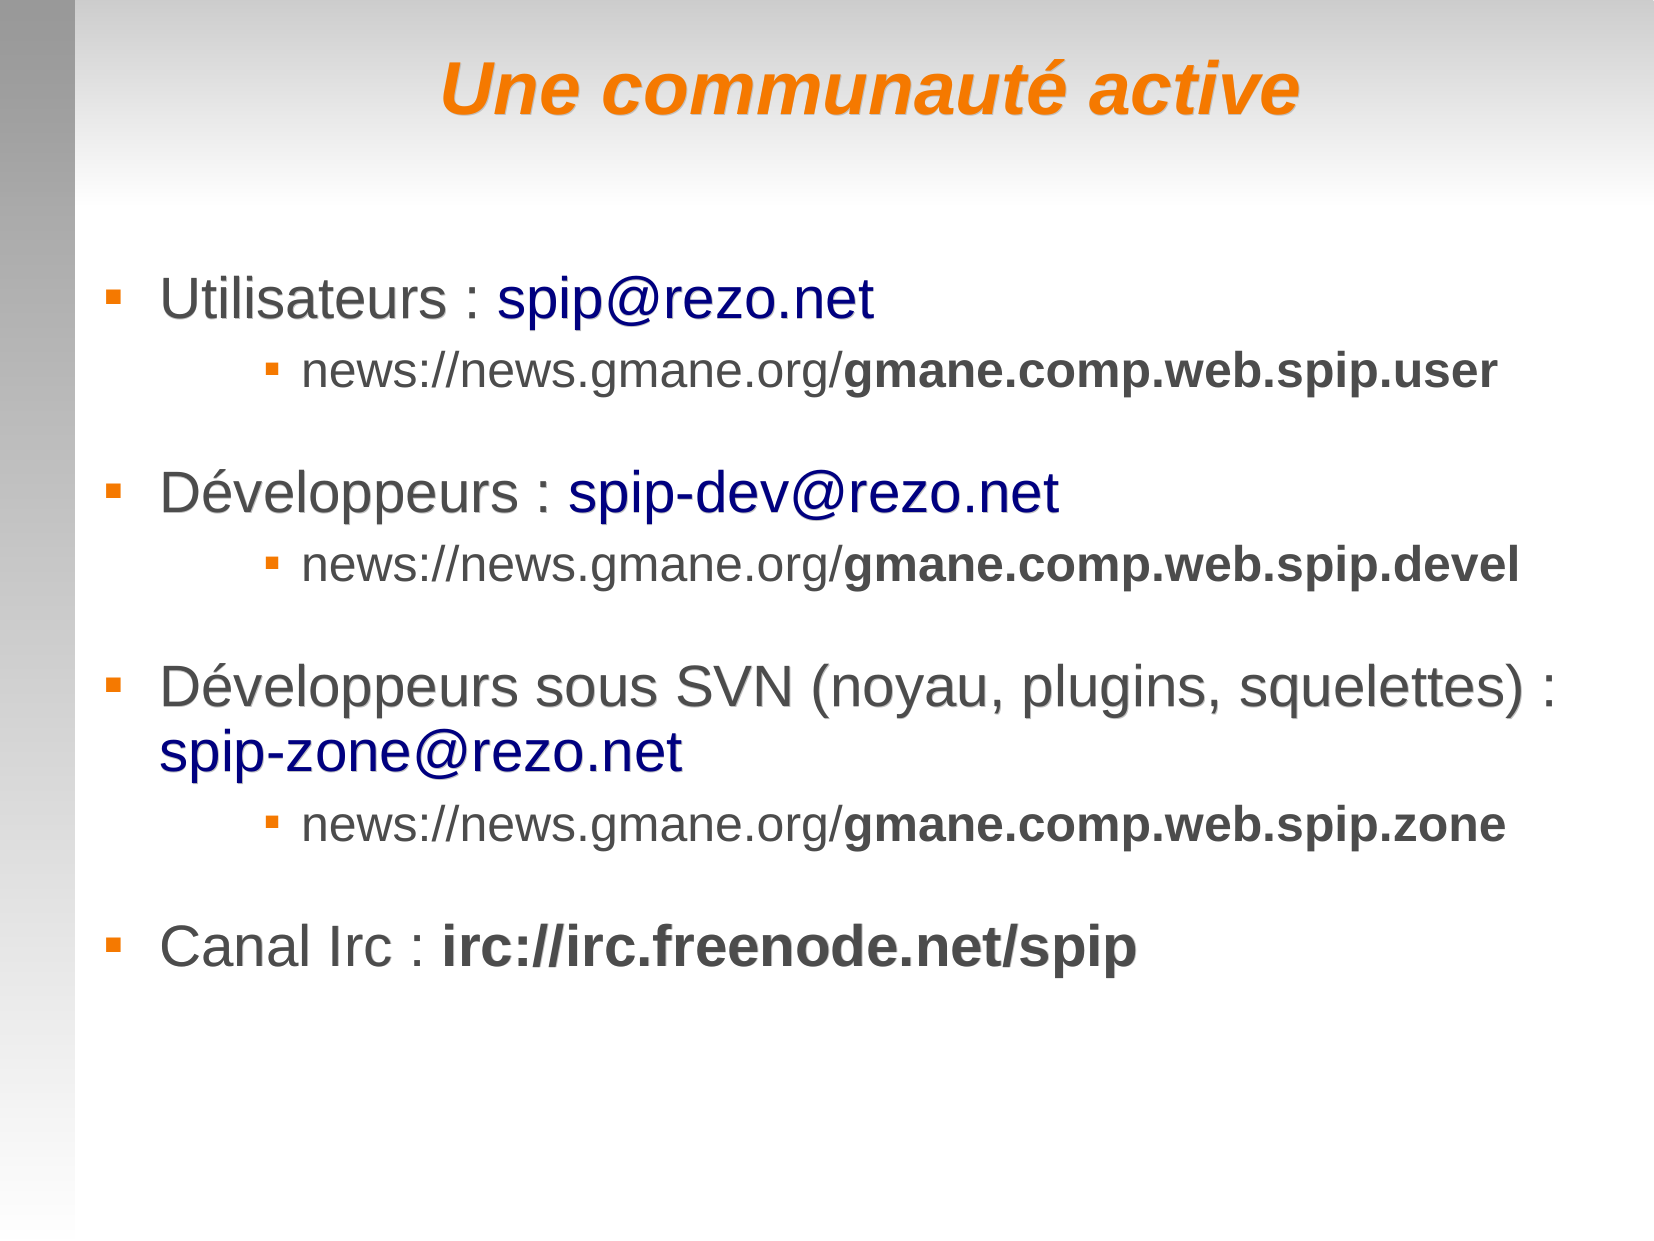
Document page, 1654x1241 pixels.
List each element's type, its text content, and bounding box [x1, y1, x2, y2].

list Utilisateurs : spip@rezo.net news://news.gmane.org/gmane.comp.web.spip.user Développeurs : spip-dev@rezo.net news://news.gmane.org/gmane.comp.web.spip.devel Développeurs sous SVN (noyau, plugins, squelettes) : spip-zone@rezo.net news://news.gmane.org/gmane.comp.web.spip.zone Canal Irc : irc://irc.freenode.net/spip [88, 265, 1577, 1085]
title Une communauté active [88, 0, 1654, 178]
